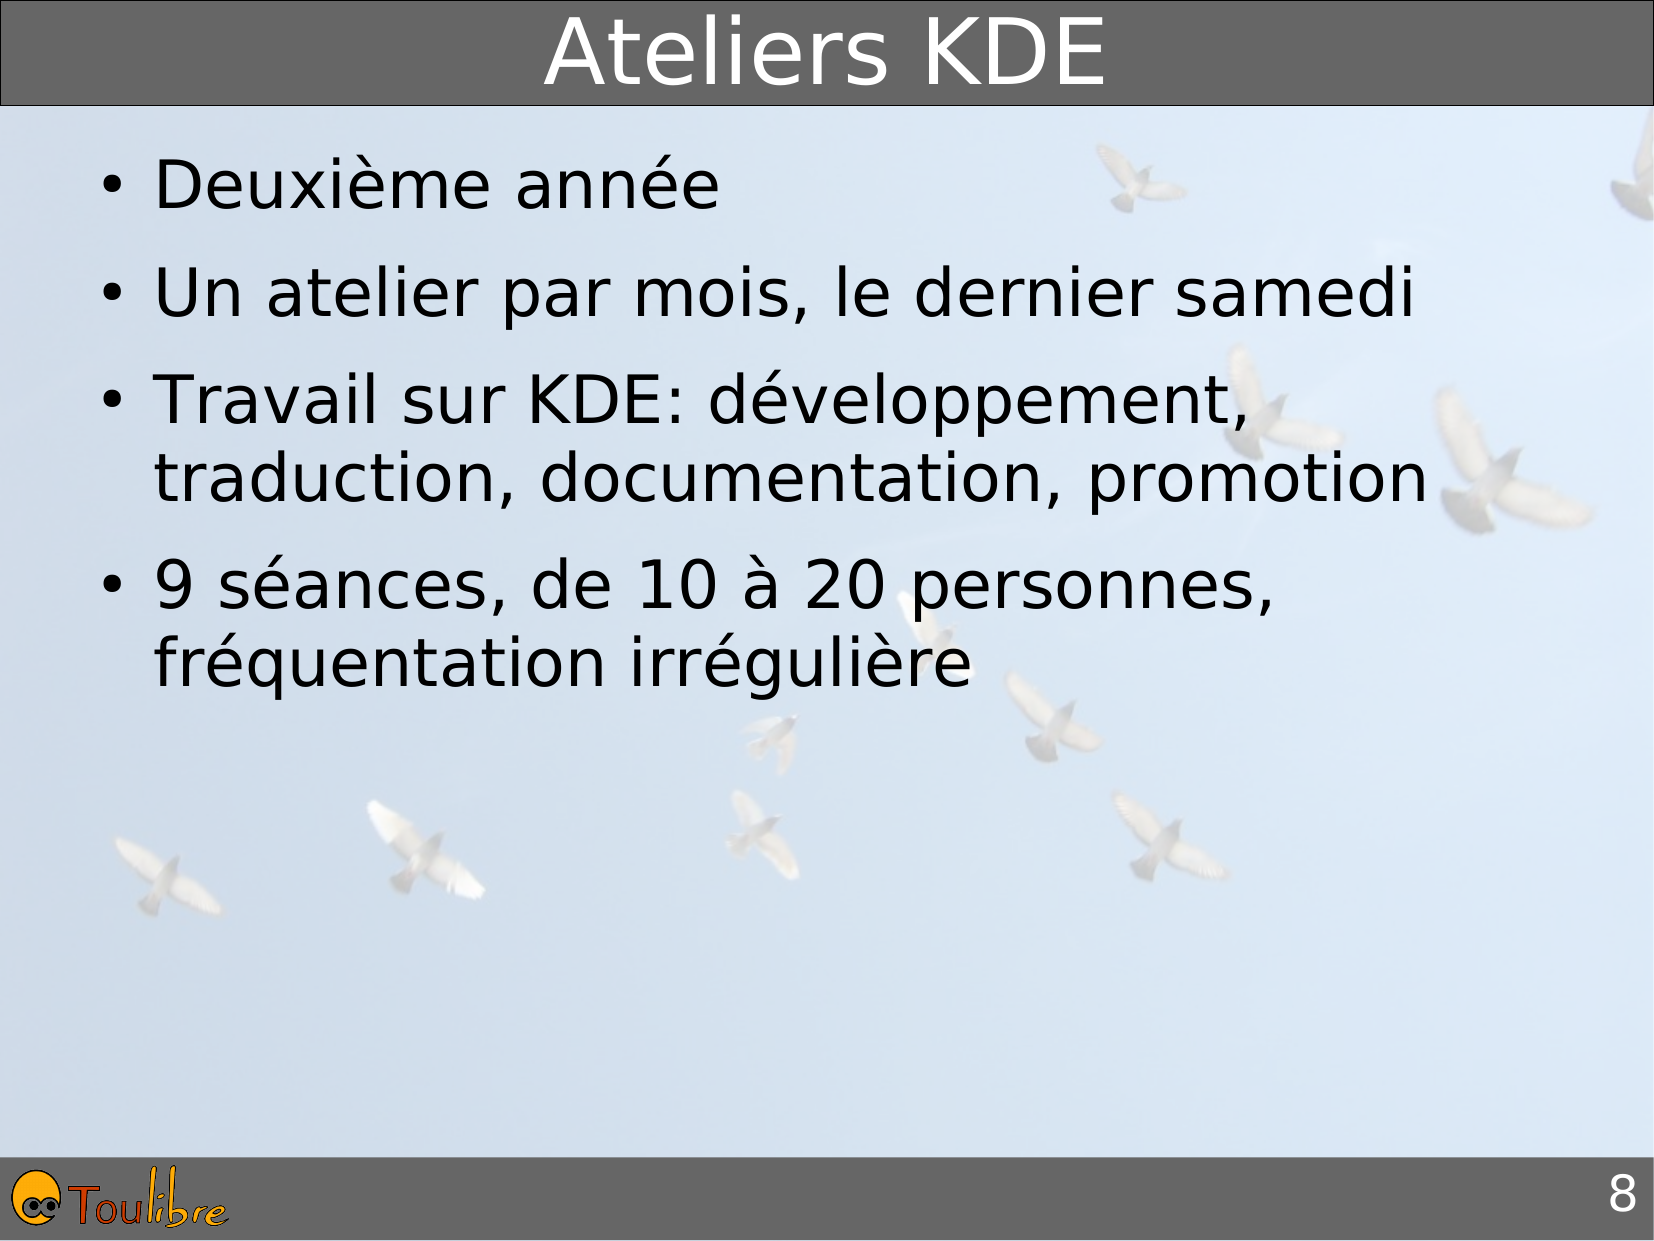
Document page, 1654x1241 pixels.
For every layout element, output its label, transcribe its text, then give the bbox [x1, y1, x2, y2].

title Ateliers KDE [0, 0, 1654, 107]
list Deuxième année Un atelier par mois, le dernier samedi Travail sur KDE: développement, traduction, documentation, promotion 9 séances, de 10 à 20 personnes, fréquentation irrégulière [82, 146, 1571, 1094]
picture [11, 1165, 229, 1228]
